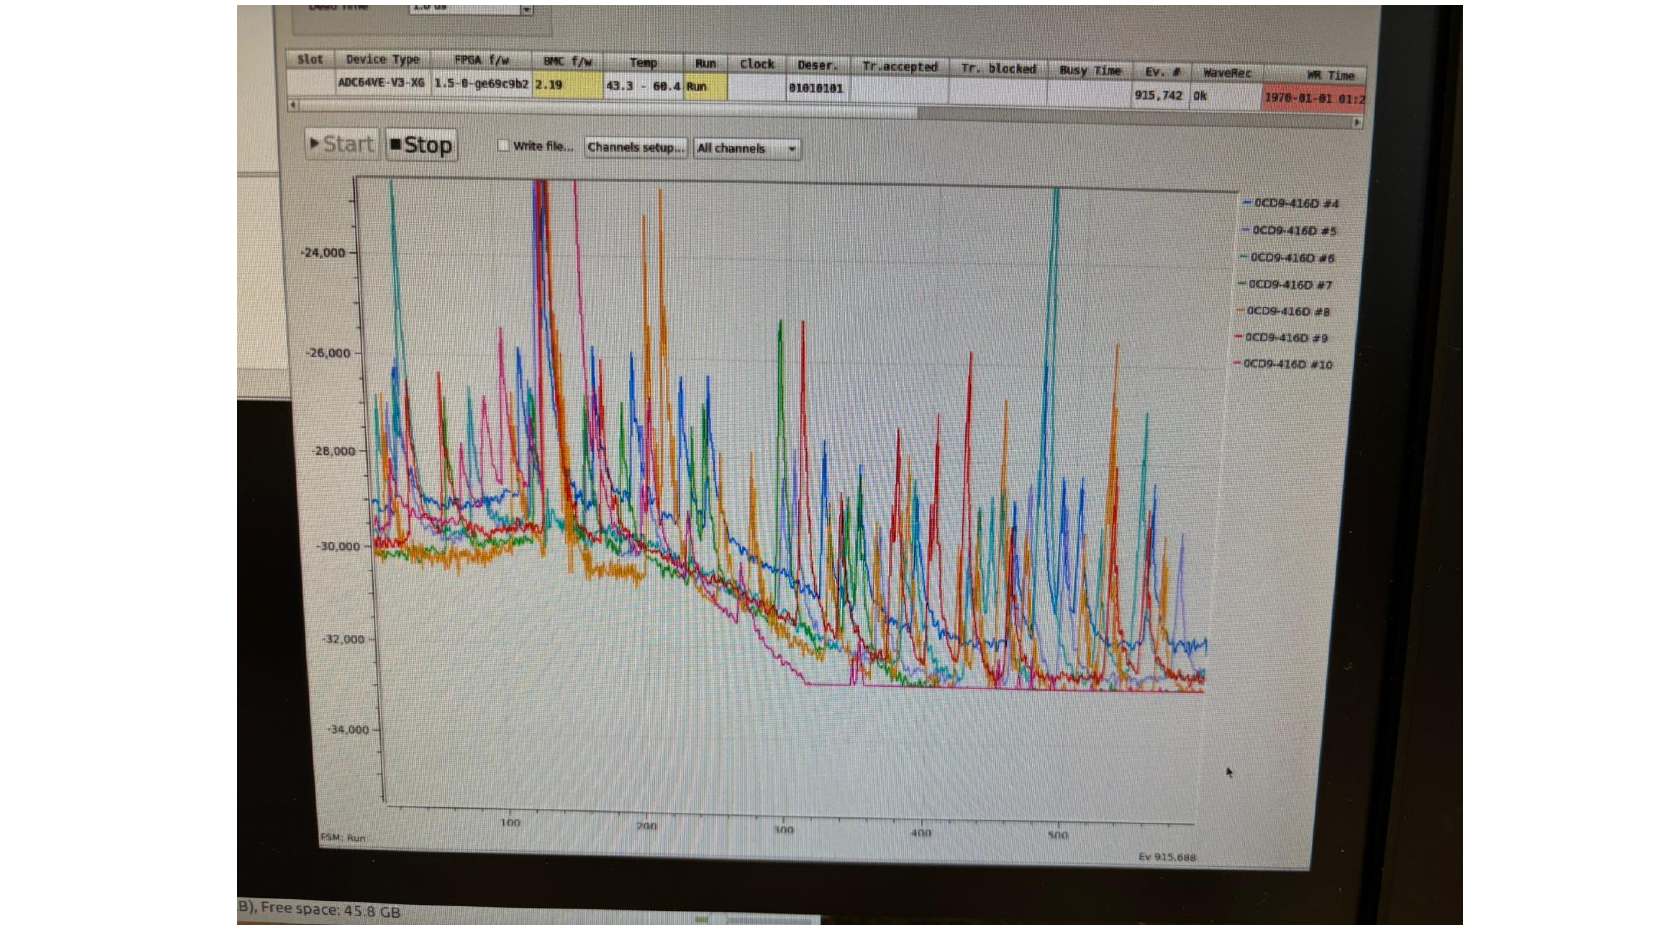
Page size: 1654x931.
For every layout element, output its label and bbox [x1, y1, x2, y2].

picture [237, 5, 1463, 925]
